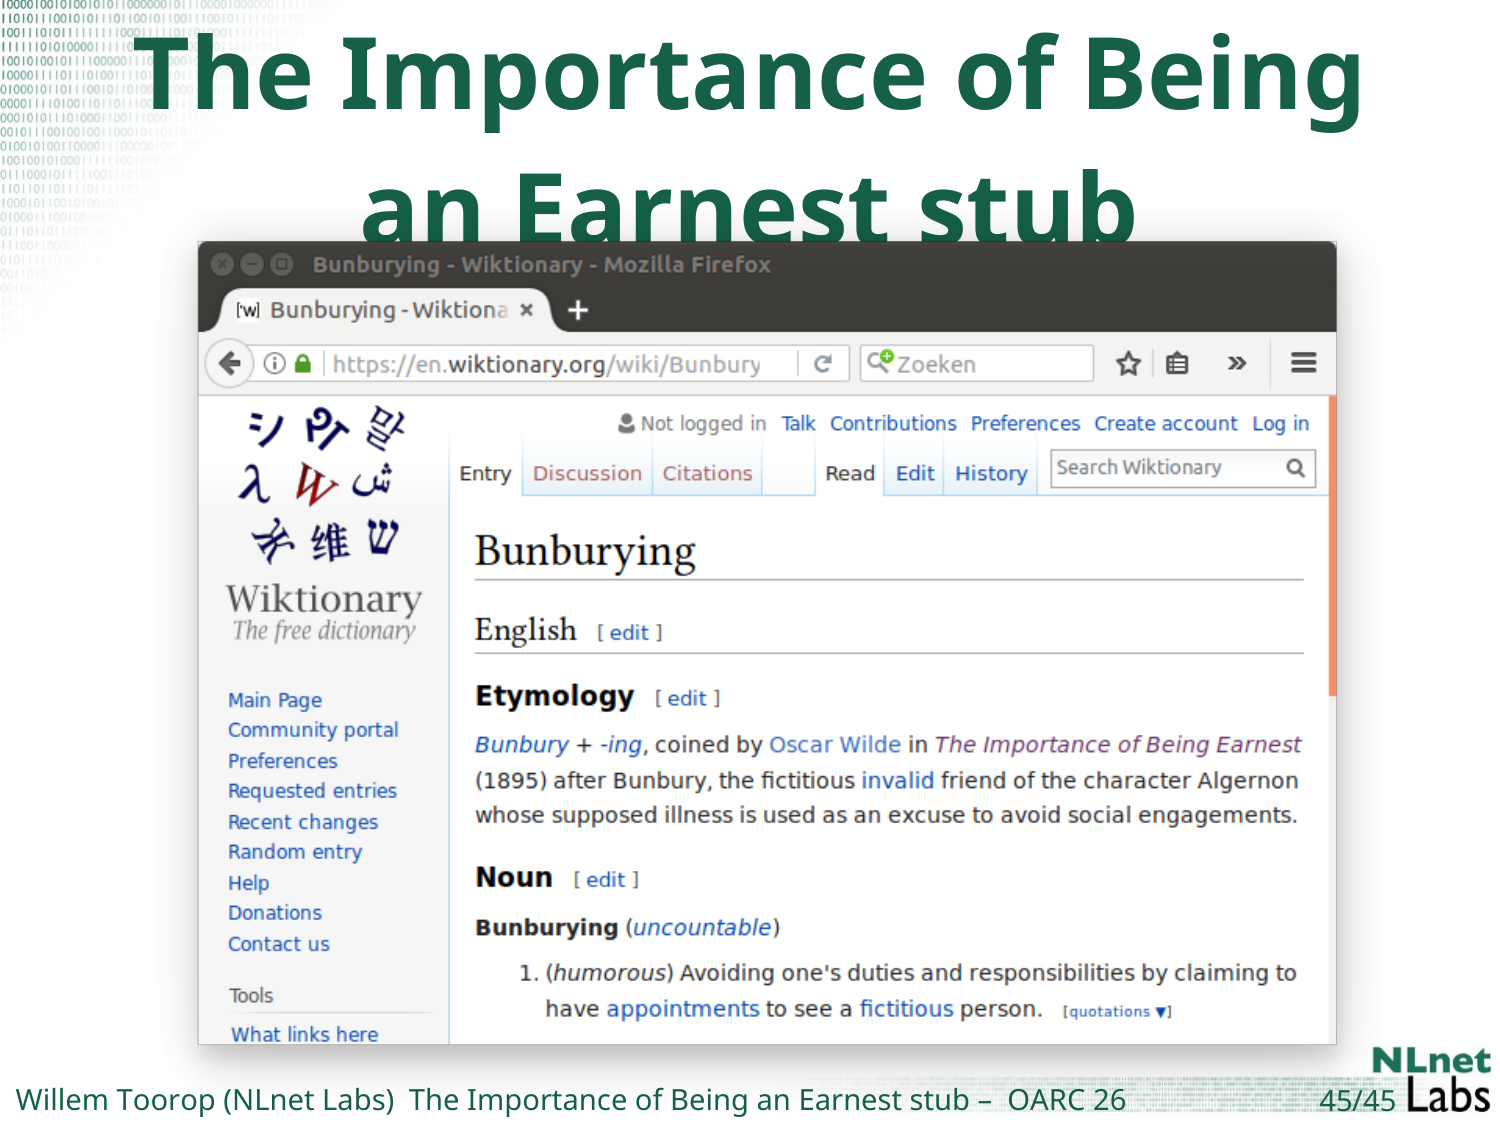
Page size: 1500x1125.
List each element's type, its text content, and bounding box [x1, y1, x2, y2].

title The Importance of Being an Earnest stub [75, 23, 1425, 255]
picture [0, 0, 1492, 1124]
